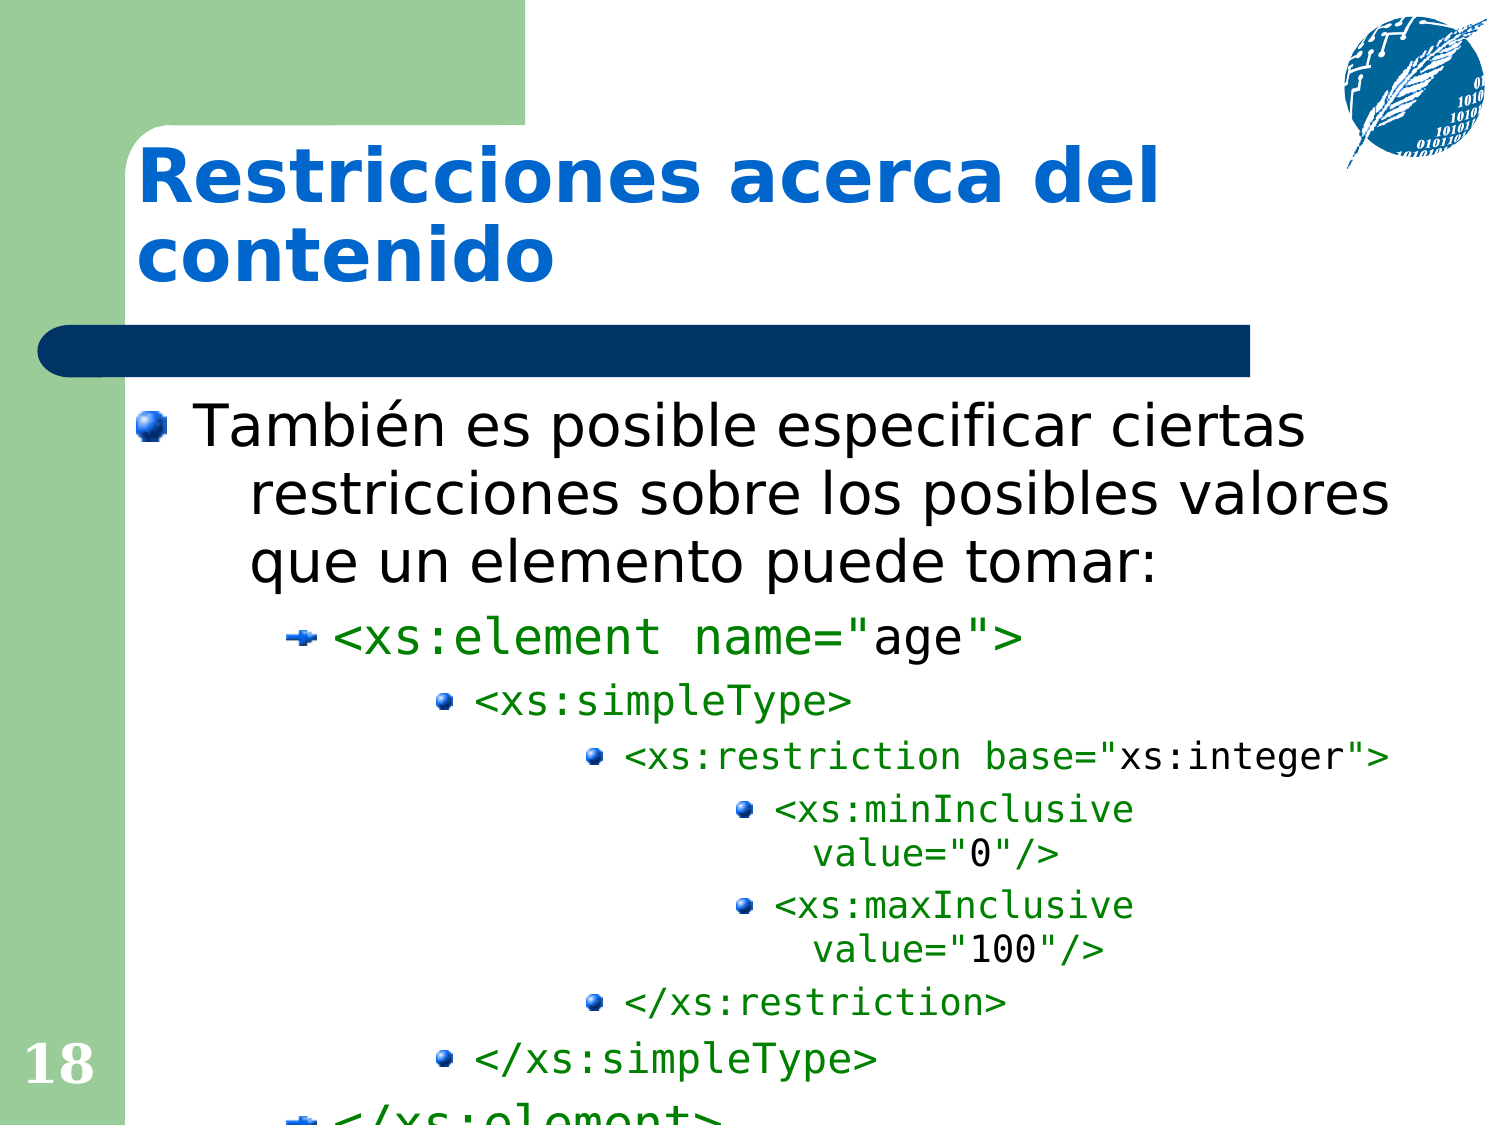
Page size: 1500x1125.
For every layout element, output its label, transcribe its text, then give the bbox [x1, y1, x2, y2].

list También es posible especificar ciertas restricciones sobre los posibles valores que un elemento puede tomar: <xs:element name="age"> <xs:simpleType> <xs:restriction base="xs:integer"> <xs:minInclusive value="0"/> <xs:maxInclusive value="100"/> </xs:restriction> </xs:simpleType> </xs:element> [136, 392, 1399, 1112]
picture [286, 1116, 317, 1125]
title Restricciones acerca del contenido [136, 135, 1413, 302]
picture [1416, 140, 1425, 149]
picture [1436, 127, 1450, 136]
picture [1427, 138, 1431, 148]
picture [1433, 139, 1440, 147]
picture [1341, 15, 1487, 172]
